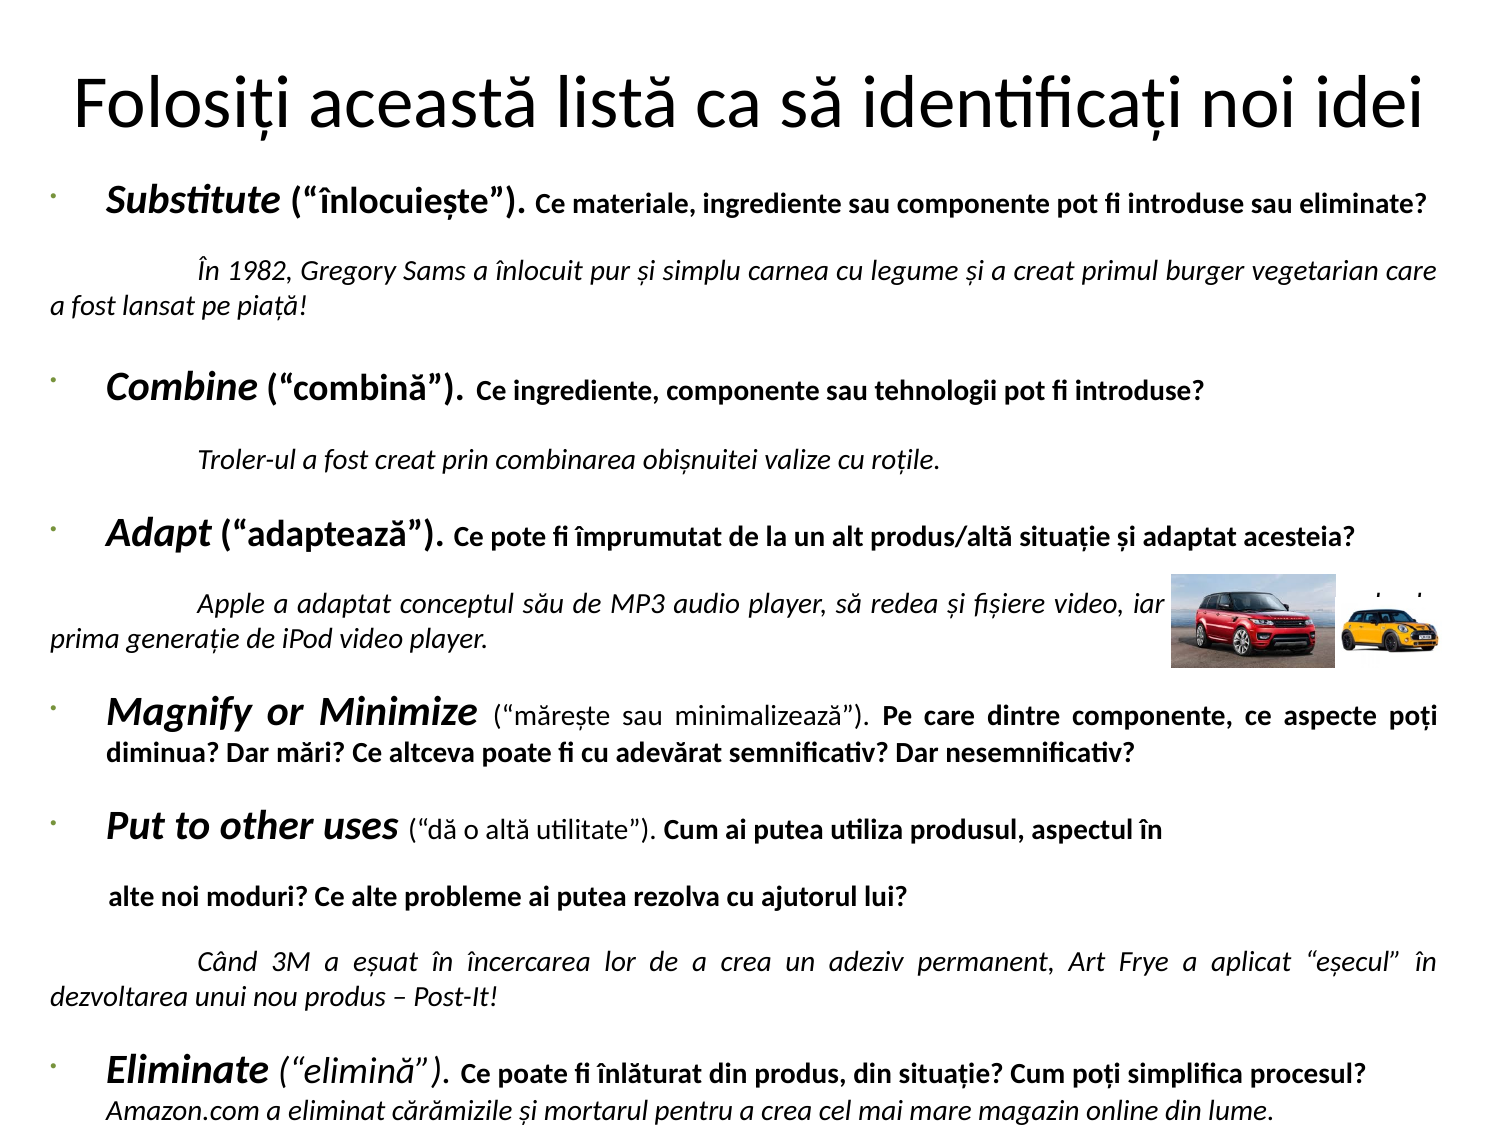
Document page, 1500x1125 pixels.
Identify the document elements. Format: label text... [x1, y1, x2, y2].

picture [1171, 574, 1442, 668]
list Substitute (“înlocuieşte”). Ce materiale, ingrediente sau componente pot fi introduse sau eliminate? În 1982, Gregory Sams a înlocuit pur şi simplu carnea cu legume şi a creat primul burger vegetarian care a fost lansat pe piaţă! Combine (“combină”). Ce ingrediente, componente sau tehnologii pot fi introduse? Troler-ul a fost creat prin combinarea obişnuitei valize cu roţile. Adapt (“adaptează”). Ce pote fi împrumutat de la un alt produs/altă situaţie şi adaptat acesteia? Apple a adaptat conceptul său de MP3 audio player, să redea şi fişiere video, iar acest fapt a condus la prima generaţie de iPod video player. Magnify or Minimize (“măreşte sau minimalizează”). Pe care dintre componente, ce aspecte poţi diminua? Dar mări? Ce altceva poate fi cu adevărat semnificativ? Dar nesemnificativ? Put to other uses (“dă o altă utilitate”). Cum ai putea utiliza produsul, aspectul în alte noi moduri? Ce alte probleme ai putea rezolva cu ajutorul lui? Când 3M a eşuat în încercarea lor de a crea un adeziv permanent, Art Frye a aplicat “eşecul” în dezvoltarea unui nou produs – Post-It! Eliminate (“elimină”). Ce poate fi înlăturat din produs, din situaţie? Cum poţi simplifica procesul? Amazon.com a eliminat cărămizile şi mortarul pentru a crea cel mai mare magazin online din lume. Reverse or Rearrange (“inversează sau rearanjează”). Ce-ar fi dacă ai asambla lucrurile într-o cu totul altă ordine? [35, 164, 1454, 1005]
title Folosiţi această listă ca să identificaţi noi idei [46, 45, 1454, 164]
